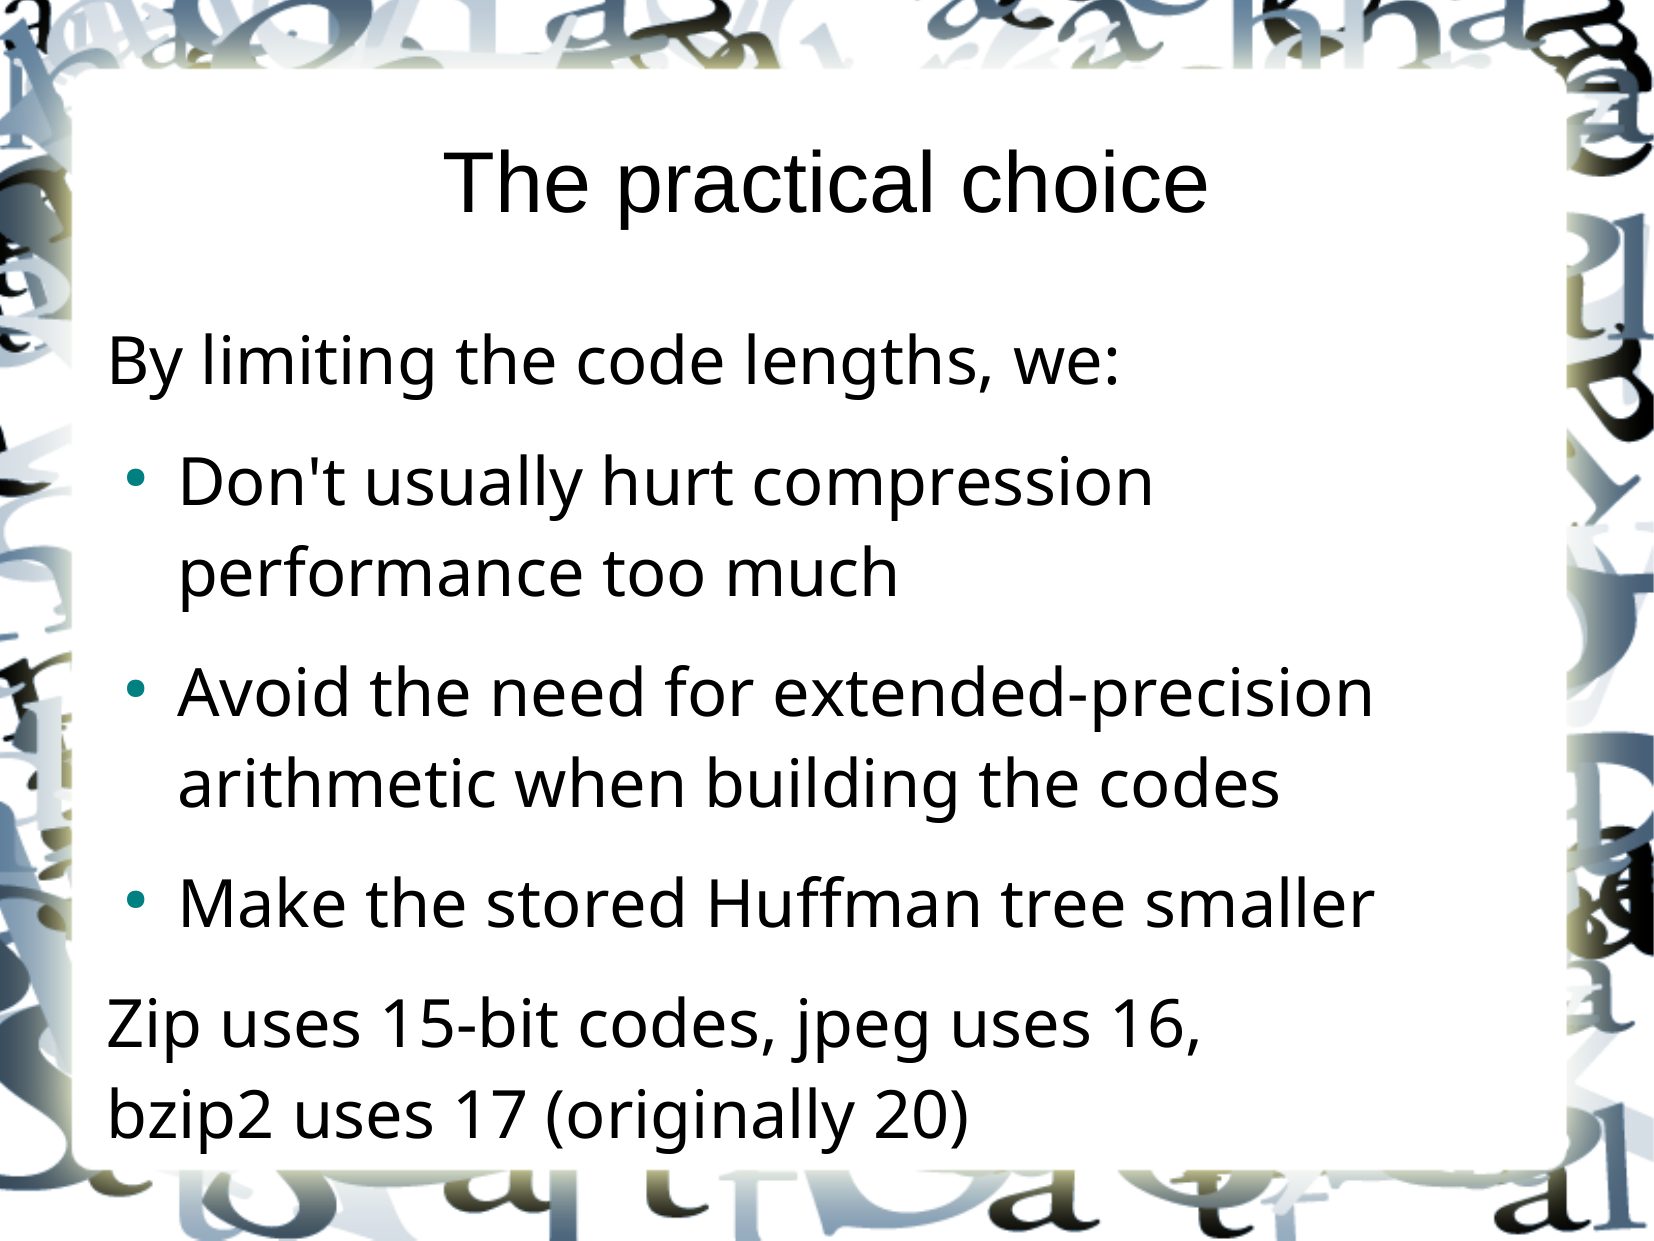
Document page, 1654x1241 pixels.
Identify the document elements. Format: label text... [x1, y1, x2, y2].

title The practical choice [82, 78, 1571, 287]
picture [0, 0, 1654, 1241]
list By limiting the code lengths, we: Don't usually hurt compression performance too much Avoid the need for extended-precision arithmetic when building the codes Make the stored Huffman tree smaller Zip uses 15-bit codes, jpeg uses 16, bzip2 uses 17 (originally 20) [106, 313, 1530, 1060]
